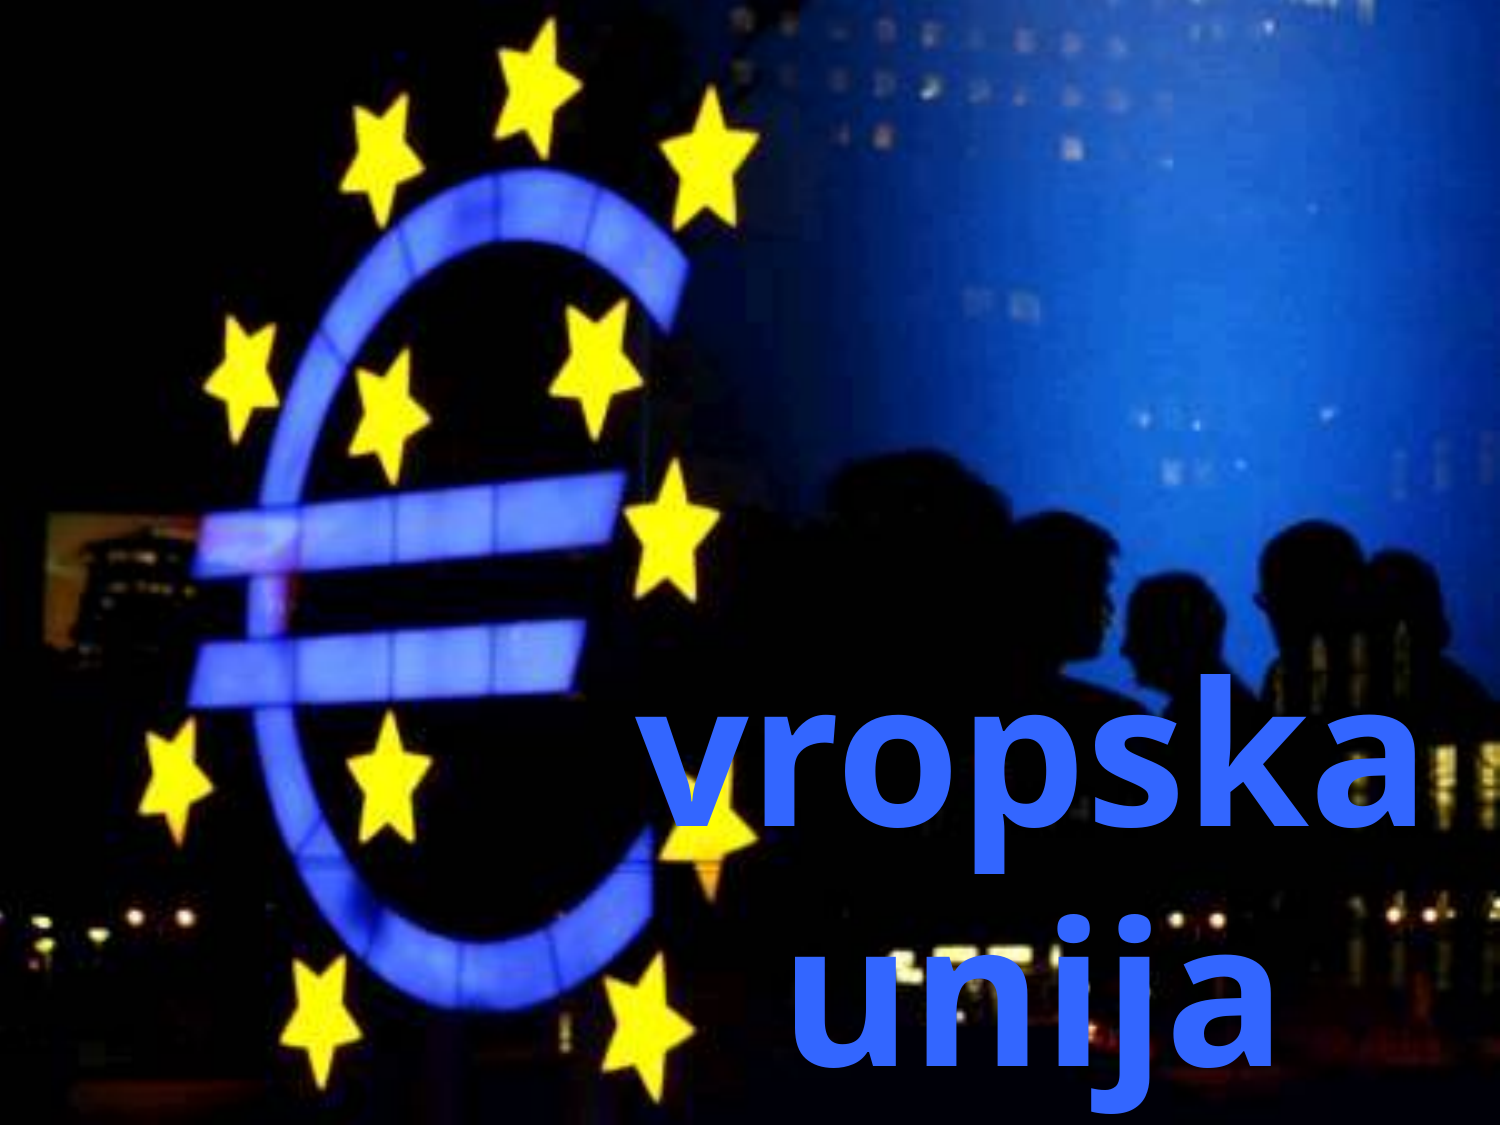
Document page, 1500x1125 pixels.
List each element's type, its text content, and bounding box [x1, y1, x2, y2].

title vropska unija [395, 633, 1500, 1099]
subtitle [584, 172, 1500, 327]
picture [0, 0, 1500, 1125]
